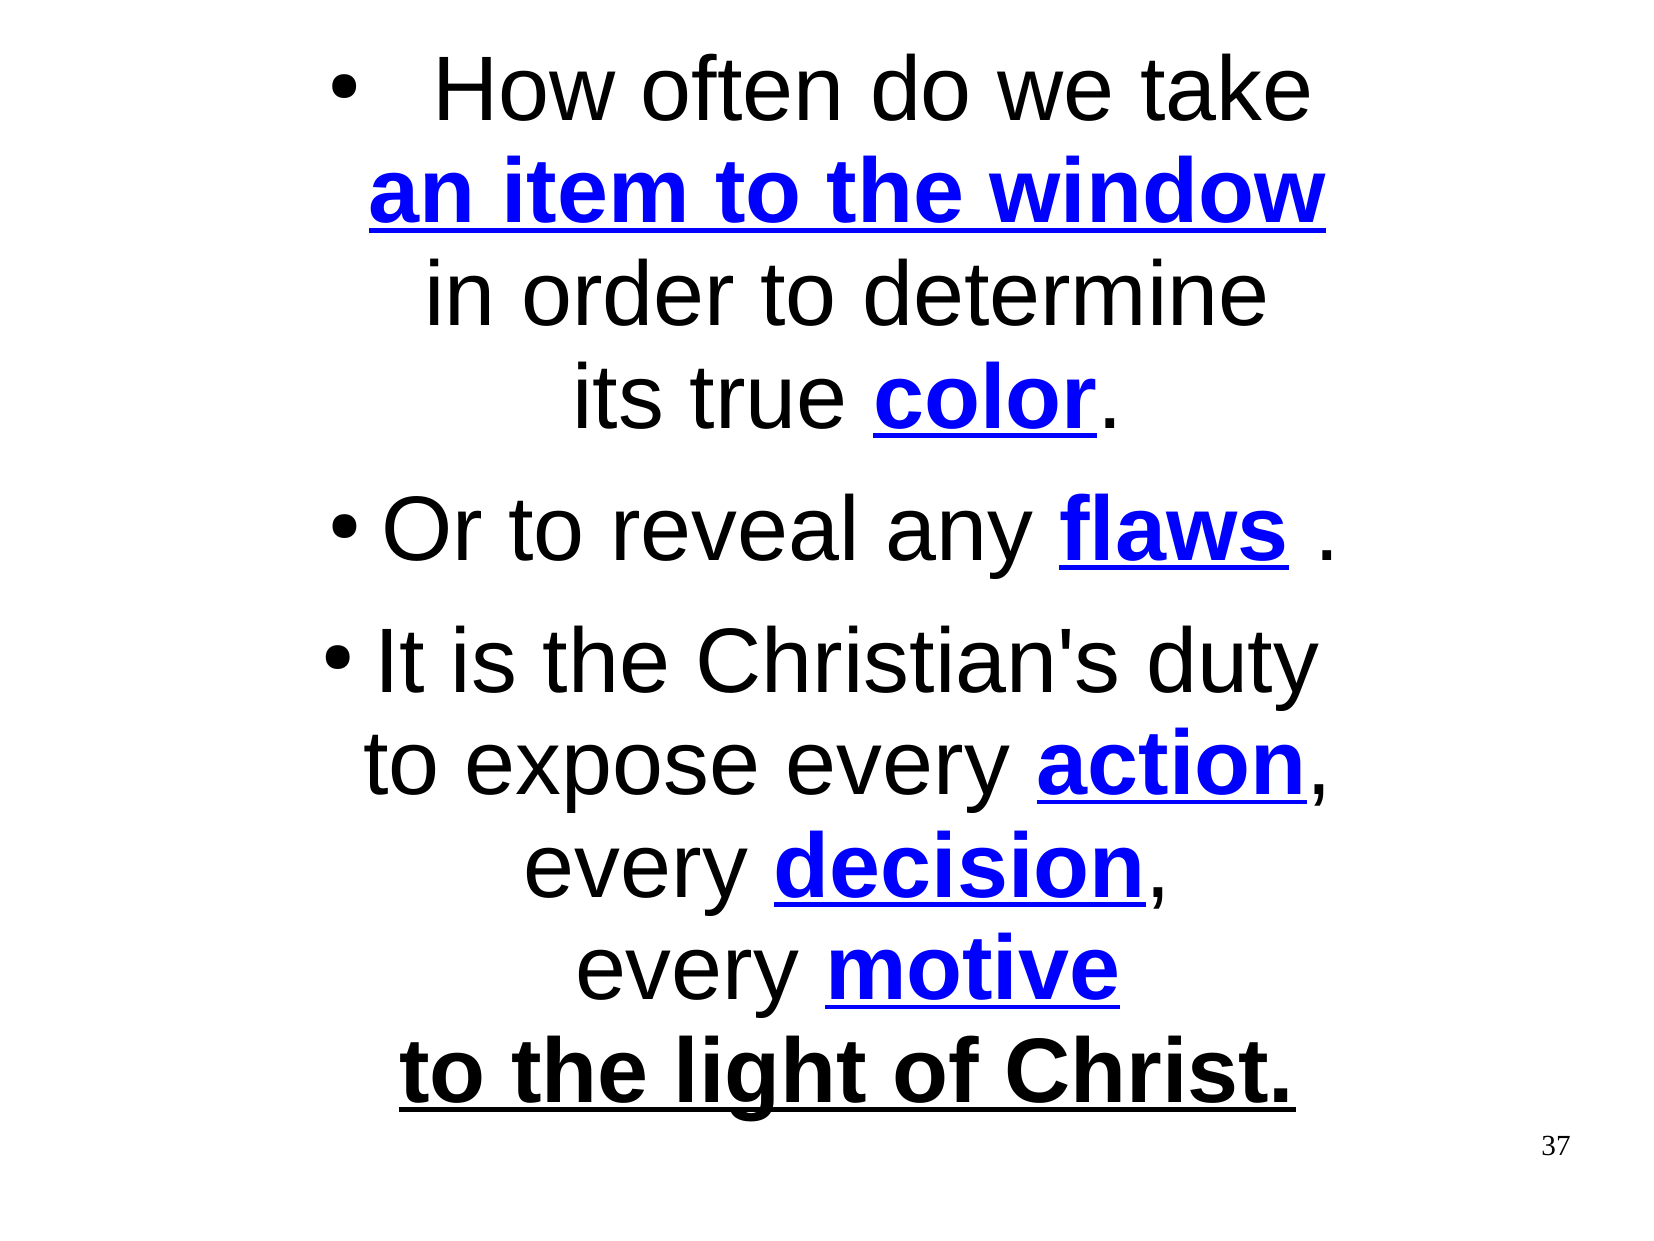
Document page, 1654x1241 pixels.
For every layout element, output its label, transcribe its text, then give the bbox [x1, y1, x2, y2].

list How often do we take an item to the window in order to determine its true color. Or to reveal any flaws . It is the Christian's duty to expose every action, every decision, every motive to the light of Christ. [37, 37, 1613, 1201]
